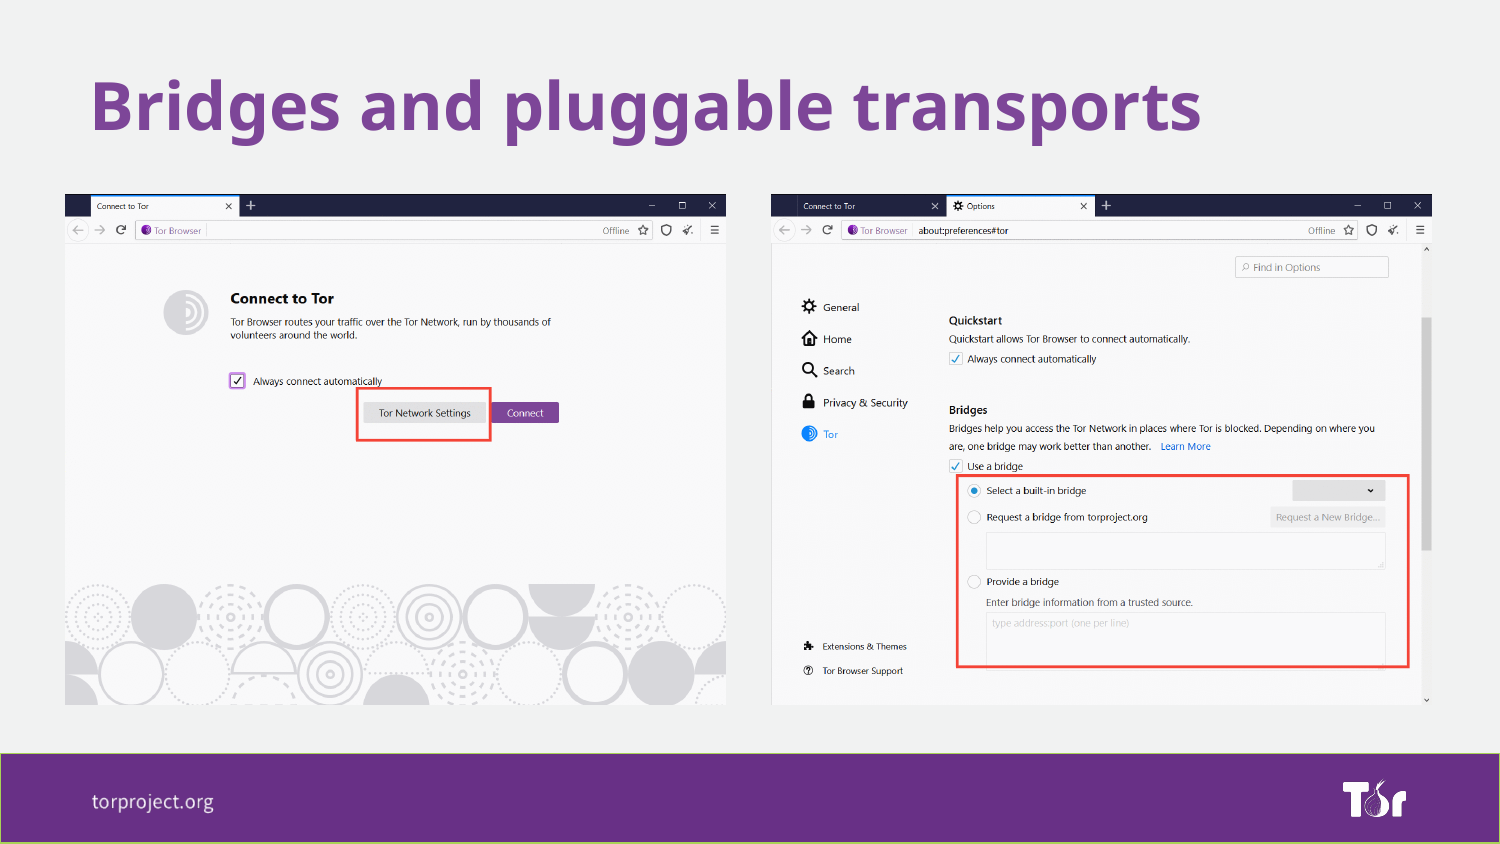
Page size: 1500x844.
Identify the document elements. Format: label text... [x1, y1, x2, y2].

text_box Bridges and pluggable transports [75, 33, 1425, 174]
picture [75, 780, 604, 821]
picture [65, 194, 726, 706]
picture [771, 194, 1432, 706]
picture [1343, 778, 1406, 817]
